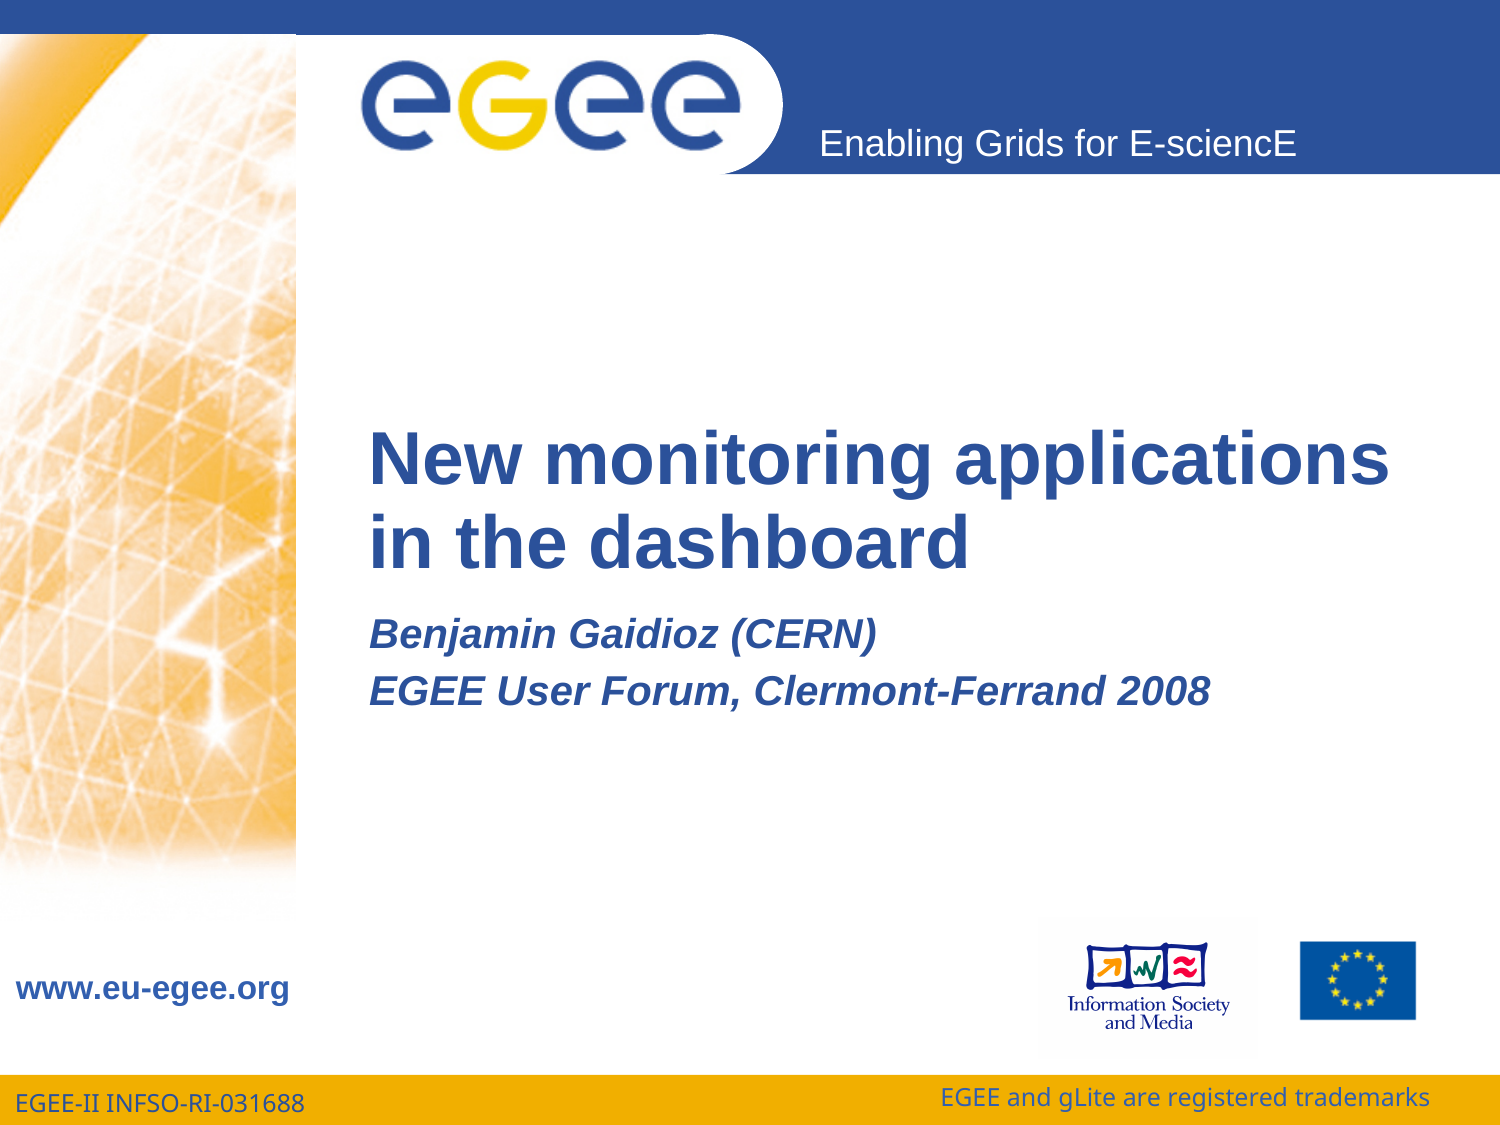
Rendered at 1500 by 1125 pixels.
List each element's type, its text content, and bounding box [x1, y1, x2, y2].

picture [1291, 934, 1424, 1028]
picture [0, 34, 296, 921]
picture [355, 56, 748, 154]
text_box Benjamin Gaidioz (CERN) EGEE User Forum, Clermont-Ferrand 2008 [354, 603, 1424, 833]
title New monitoring applications in the dashboard [353, 409, 1423, 619]
picture [1038, 917, 1258, 1059]
